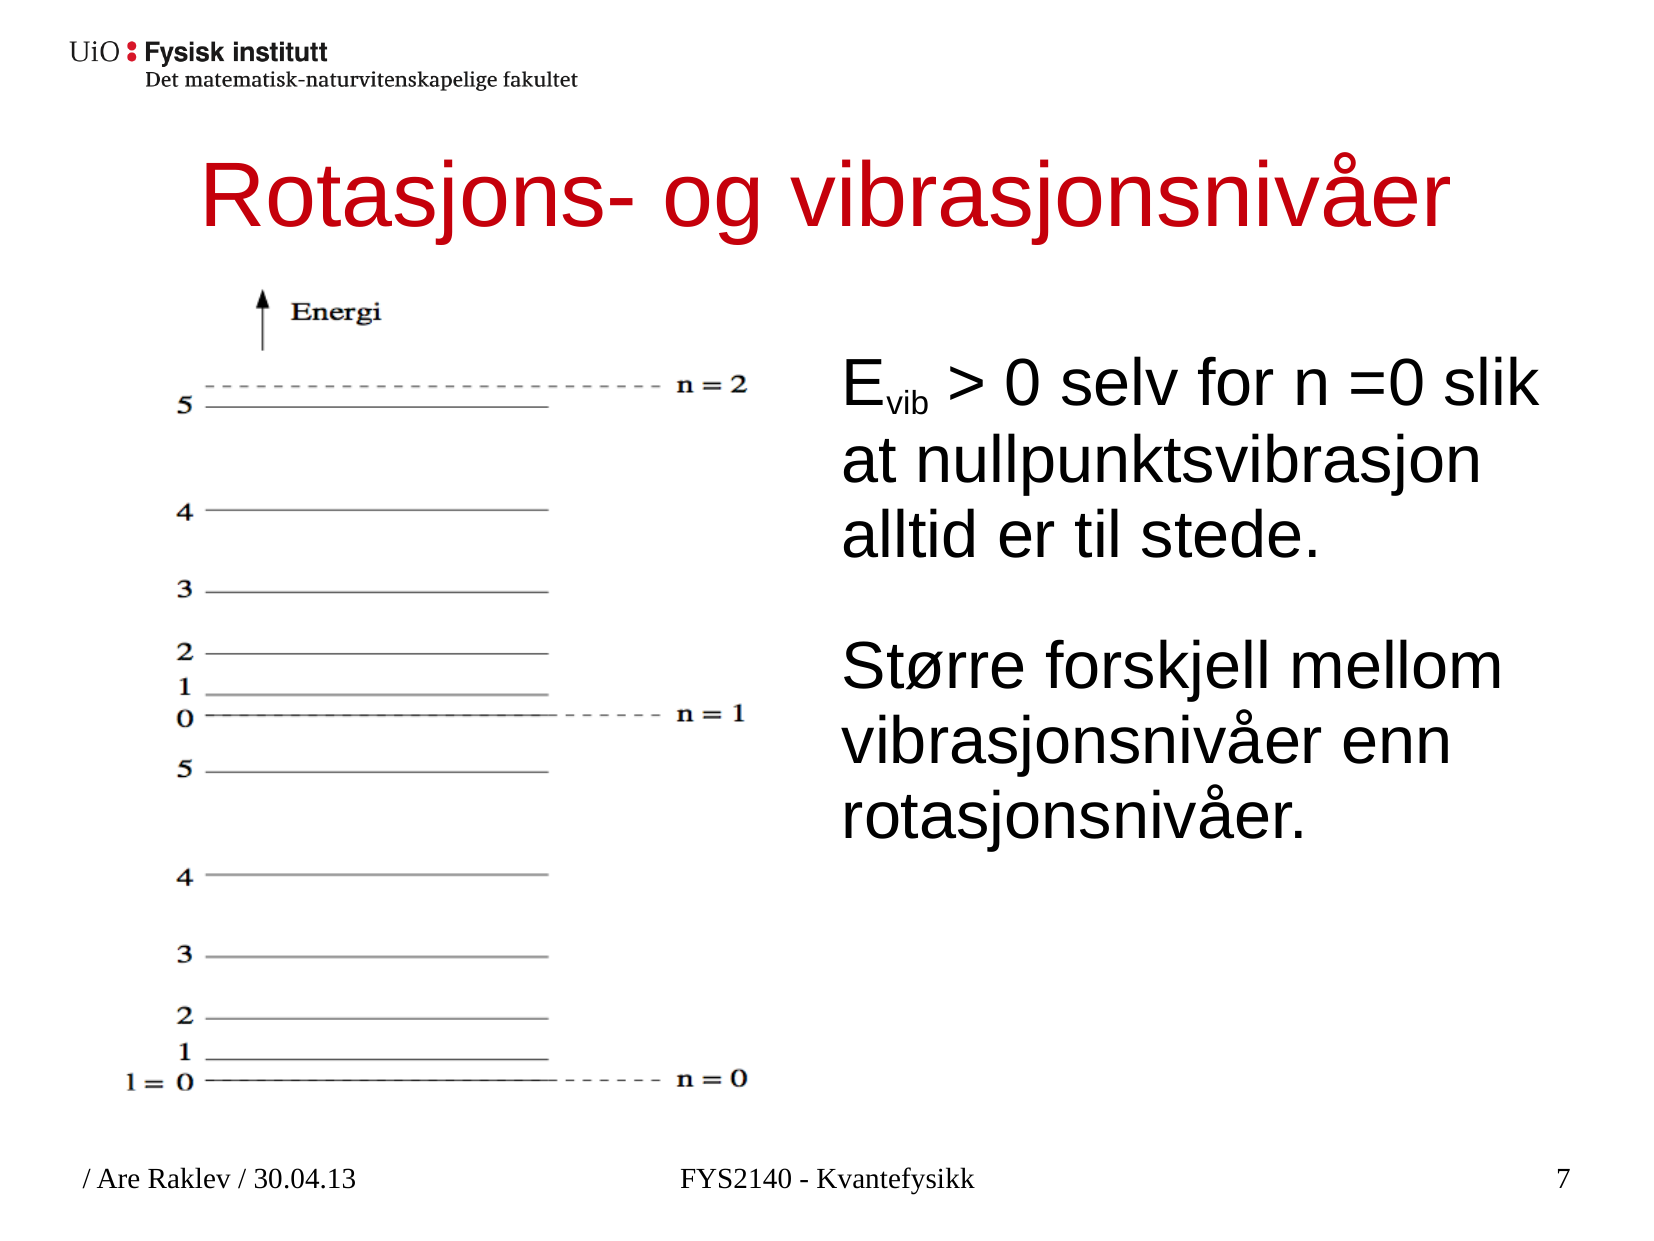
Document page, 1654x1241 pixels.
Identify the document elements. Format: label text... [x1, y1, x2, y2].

picture [93, 270, 831, 1137]
title Rotasjons- og vibrasjonsnivåer [82, 90, 1571, 298]
text_box Evib > 0 selv for n =0 slik at nullpunktsvibrasjon alltid er til stede. [827, 337, 1576, 579]
text_box Større forskjell mellom vibrasjonsnivåer enn rotasjonsnivåer. [827, 621, 1576, 860]
picture [68, 37, 581, 93]
